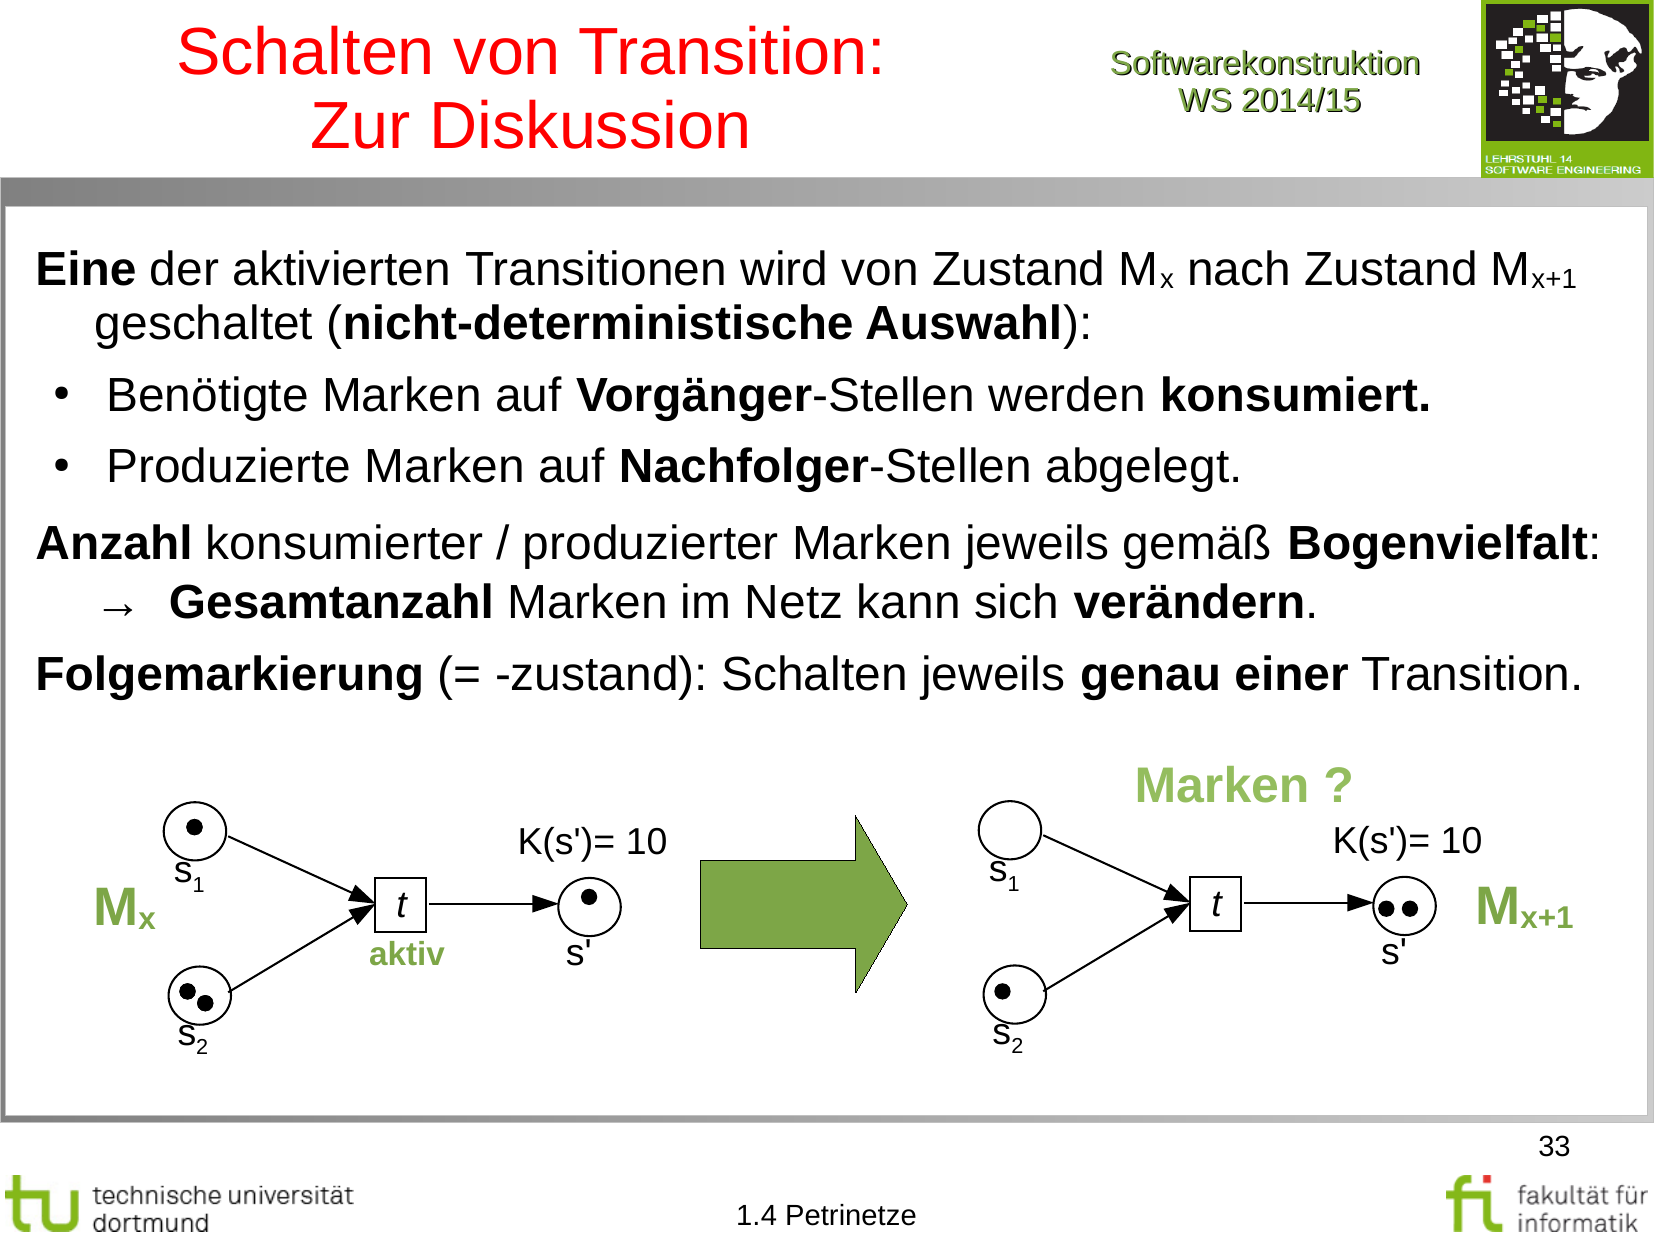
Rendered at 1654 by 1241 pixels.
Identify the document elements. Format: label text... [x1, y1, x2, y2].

picture [1446, 1175, 1648, 1232]
picture [1481, 0, 1654, 178]
text_box [198, 996, 213, 1011]
text_box t [1196, 878, 1237, 930]
text_box [1379, 901, 1394, 916]
text_box [180, 984, 195, 999]
text_box Mx [78, 869, 171, 965]
text_box s2 [149, 1000, 224, 1067]
text_box [700, 815, 908, 993]
text_box [581, 889, 597, 905]
text_box [1402, 901, 1418, 916]
list Eine der aktivierten Transitionen wird von Zustand Mx nach Zustand Mx+1 geschaltet (nicht-deterministische Auswahl): Benötigte Marken auf Vorgänger-Stellen werden konsumiert. Produzierte Marken auf Nachfolger-Stellen abgelegt. Anzahl konsumierter / produzierter Marken jeweils gemäß Bogenvielfalt: → Gesamtanzahl Marken im Netz kann sich verändern. Folgemarkierung (= -zustand): Schalten jeweils genau einer Transition. [35, 242, 1630, 1040]
text_box Mx+1 [1460, 868, 1589, 964]
text_box [187, 819, 202, 835]
text_box s' [537, 920, 607, 982]
text_box s' [1353, 919, 1422, 980]
text_box K(s')= 10 [1304, 808, 1498, 869]
picture [5, 1175, 354, 1232]
text_box t [381, 879, 422, 927]
text_box s1 [166, 837, 220, 859]
text_box s1 [981, 836, 1035, 858]
text_box s2 [171, 1000, 224, 1023]
text_box K(s')= 10 [489, 809, 683, 870]
title Schalten von Transition: Zur Diskussion [0, 7, 1064, 170]
text_box aktiv [354, 927, 502, 981]
text_box Marken ? [1119, 750, 1445, 823]
text_box s1 [145, 837, 220, 905]
text_box [995, 984, 1010, 999]
text_box s1 [960, 836, 1035, 904]
text_box s2 [986, 998, 1039, 1022]
text_box s2 [964, 998, 1039, 1066]
